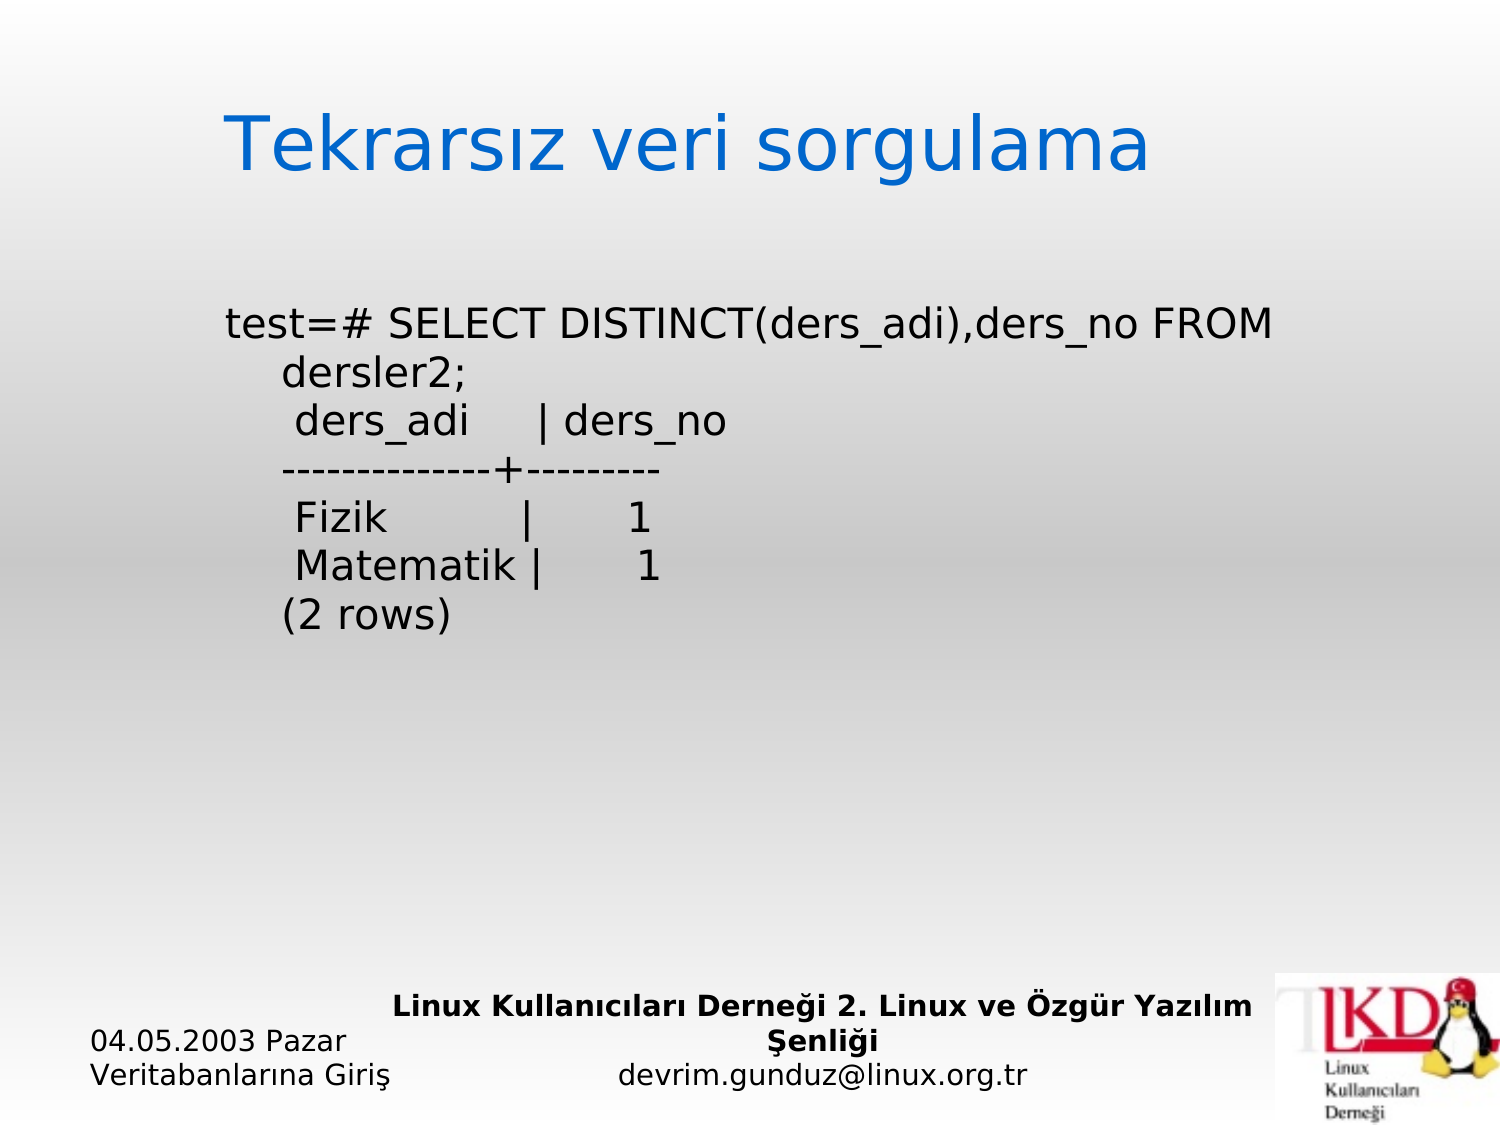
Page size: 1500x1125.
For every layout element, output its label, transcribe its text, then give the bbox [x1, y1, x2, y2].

list test=# SELECT DISTINCT(ders_adi),ders_no FROM dersler2; ders_adi | ders_no --------------+--------- Fizik | 1 Matematik | 1 (2 rows) [224, 299, 1425, 975]
picture [1275, 973, 1500, 1125]
title Tekrarsız veri sorgulama [224, 49, 1425, 238]
